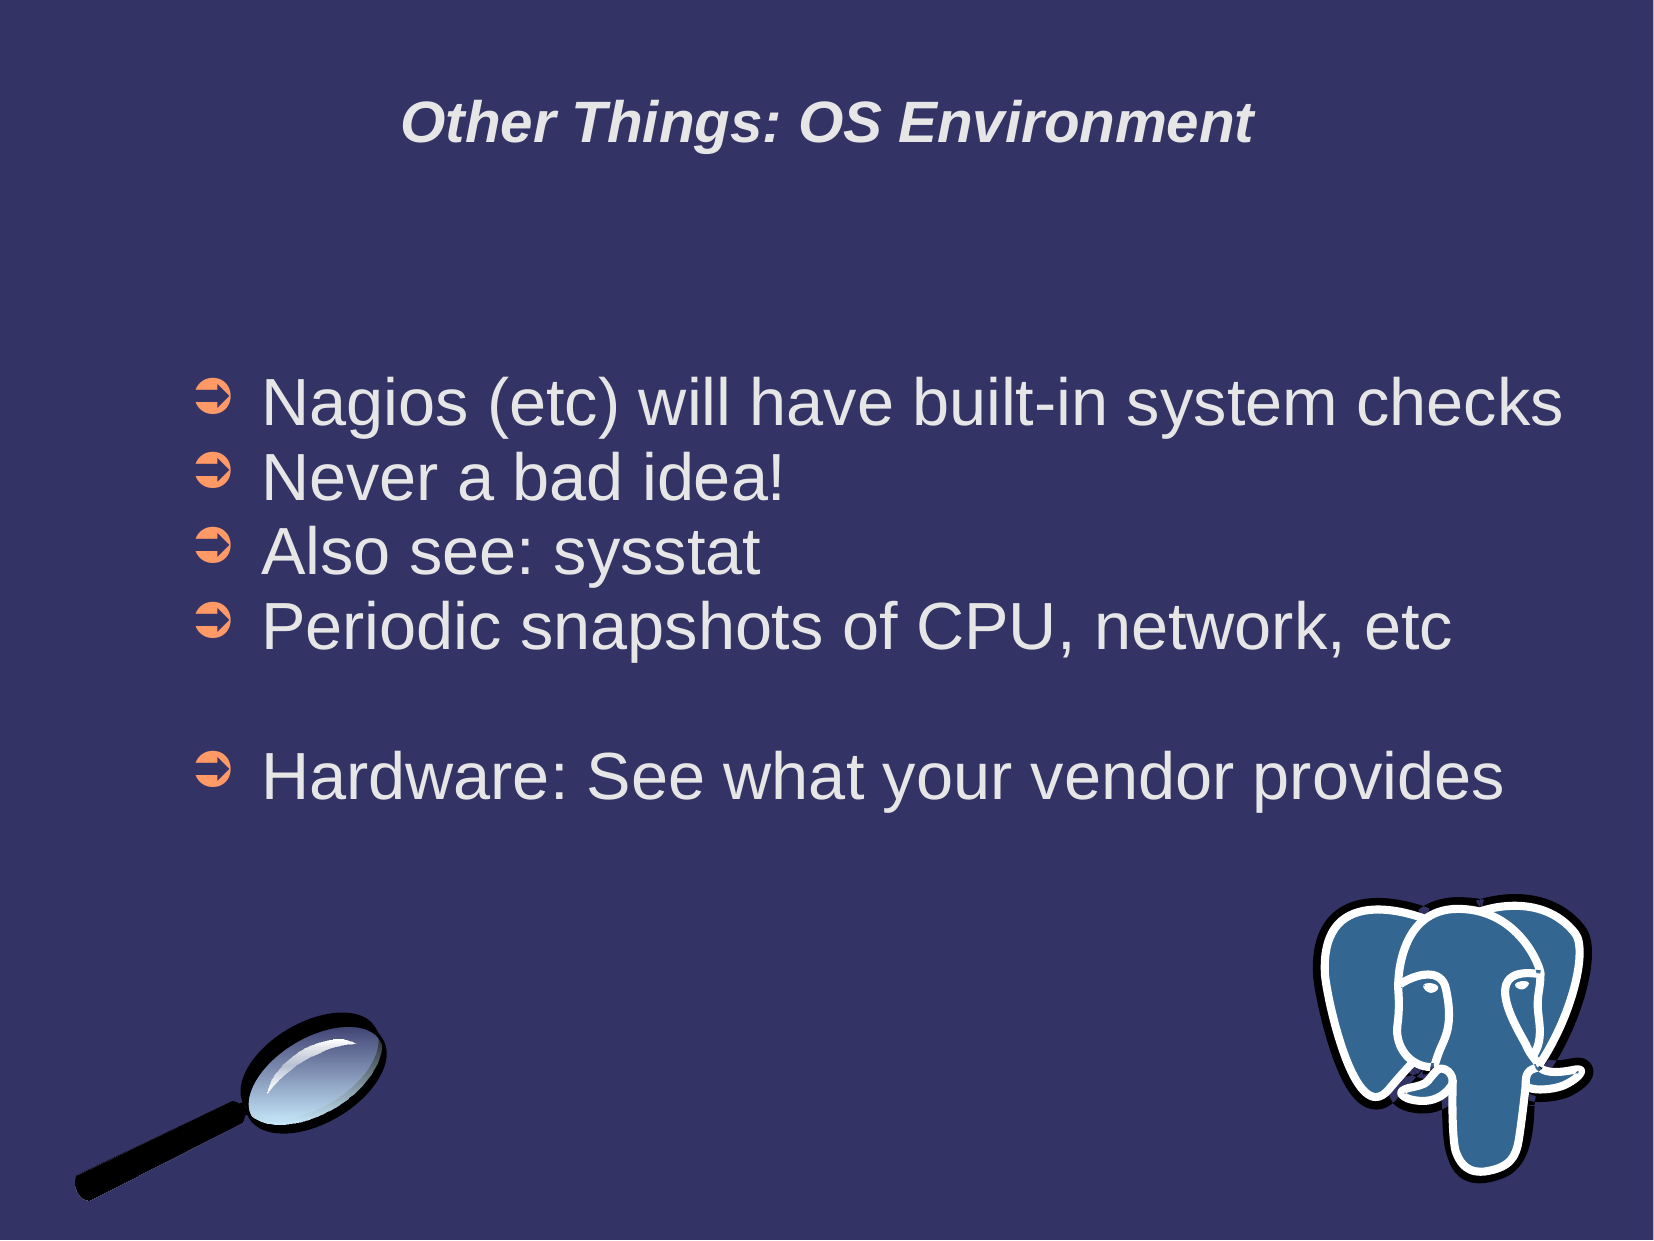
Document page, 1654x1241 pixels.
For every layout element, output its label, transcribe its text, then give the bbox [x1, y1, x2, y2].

title Other Things: OS Environment [121, 19, 1534, 227]
list Nagios (etc) will have built-in system checks Never a bad idea! Also see: sysstat Periodic snapshots of CPU, network, etc Hardware: See what your vendor provides [178, 364, 1570, 1184]
